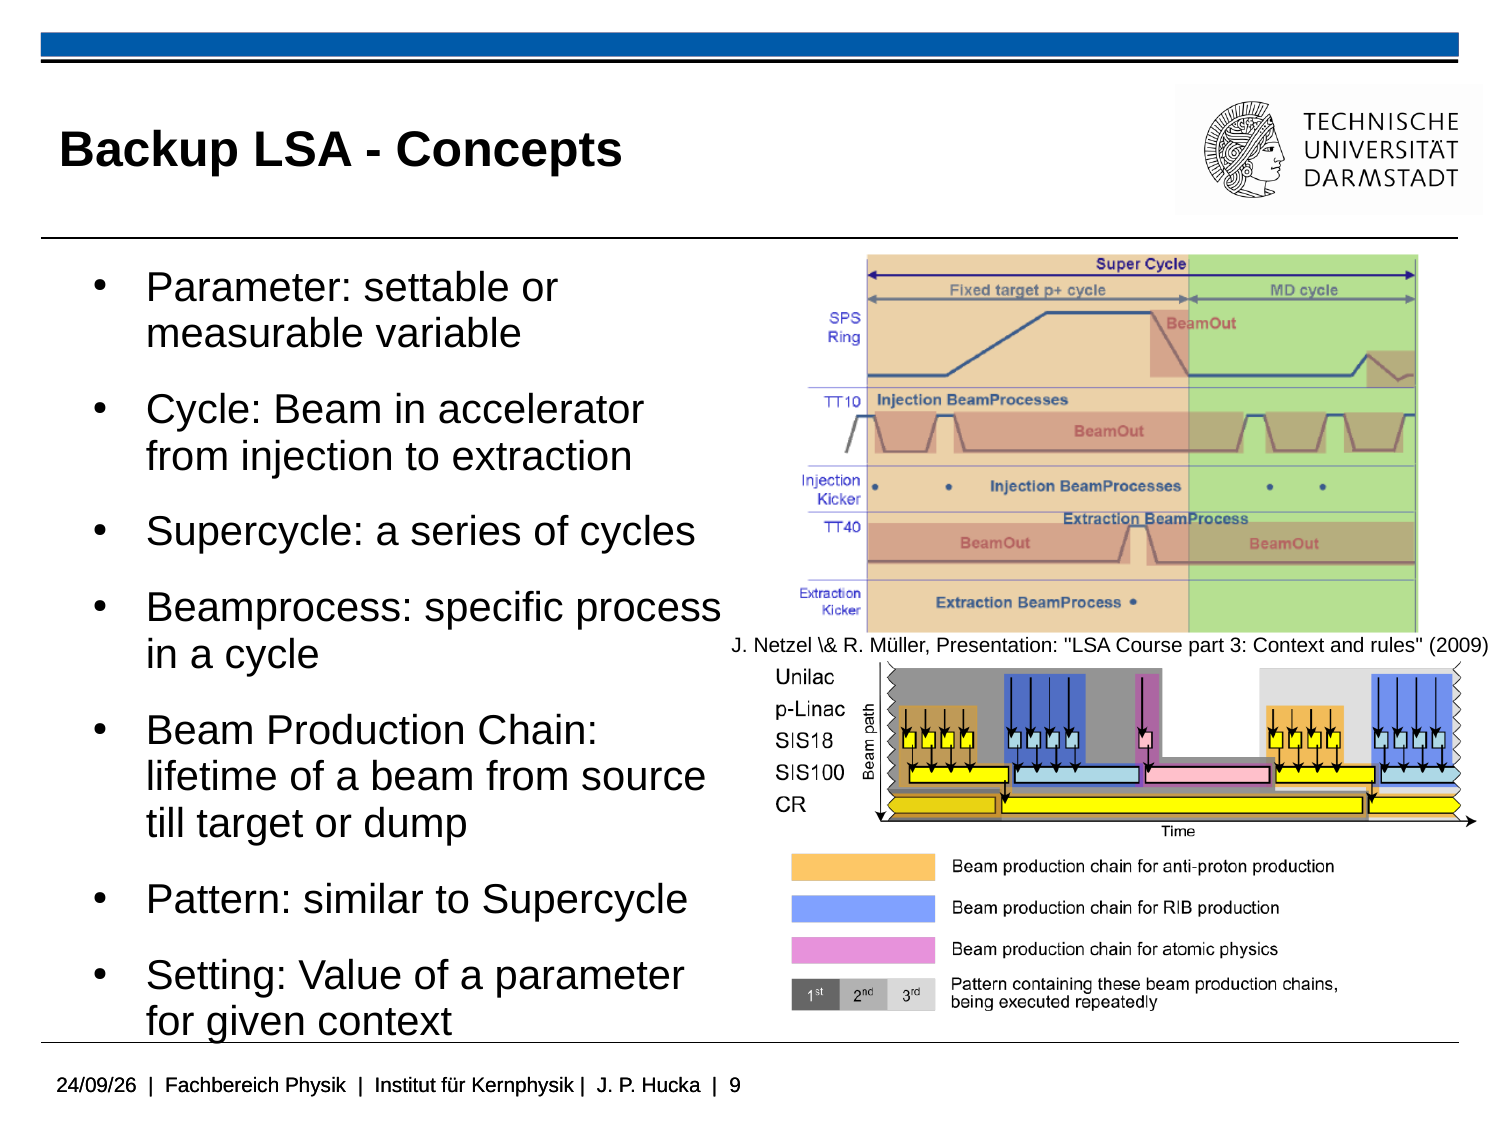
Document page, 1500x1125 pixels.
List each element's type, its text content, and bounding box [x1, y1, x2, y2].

list Parameter: settable or measurable variable Cycle: Beam in accelerator from injection to extraction Supercycle: a series of cycles Beamprocess: specific process in a cycle Beam Production Chain: lifetime of a beam from source till target or dump Pattern: similar to Supercycle Setting: Value of a parameter for given context [75, 263, 734, 1049]
picture [768, 243, 1430, 625]
title Backup LSA - Concepts [59, 80, 1149, 218]
text_box J. Netzel \& R. Müller, Presentation: ''LSA Course part 3: Context and rules'' (2009) [625, 625, 1500, 687]
picture [1175, 84, 1483, 215]
picture [776, 687, 1477, 1012]
